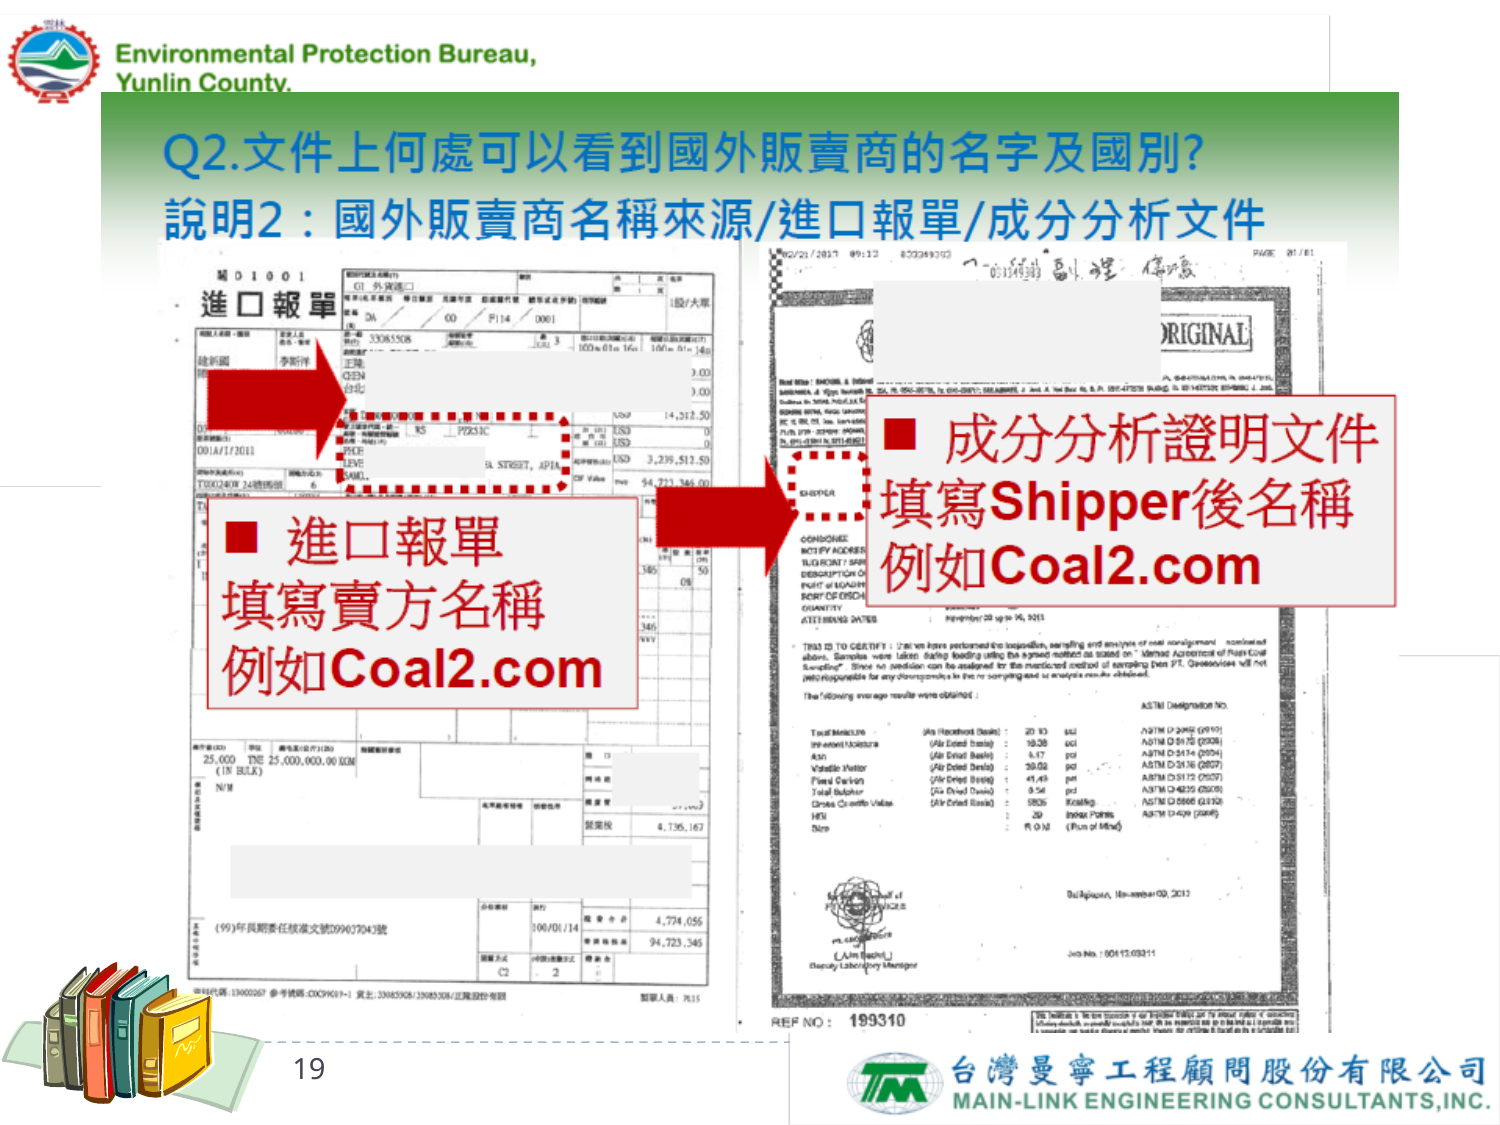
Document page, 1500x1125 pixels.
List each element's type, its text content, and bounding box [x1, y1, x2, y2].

picture [0, 0, 1500, 1125]
slide_number <編號> [277, 1042, 426, 1103]
